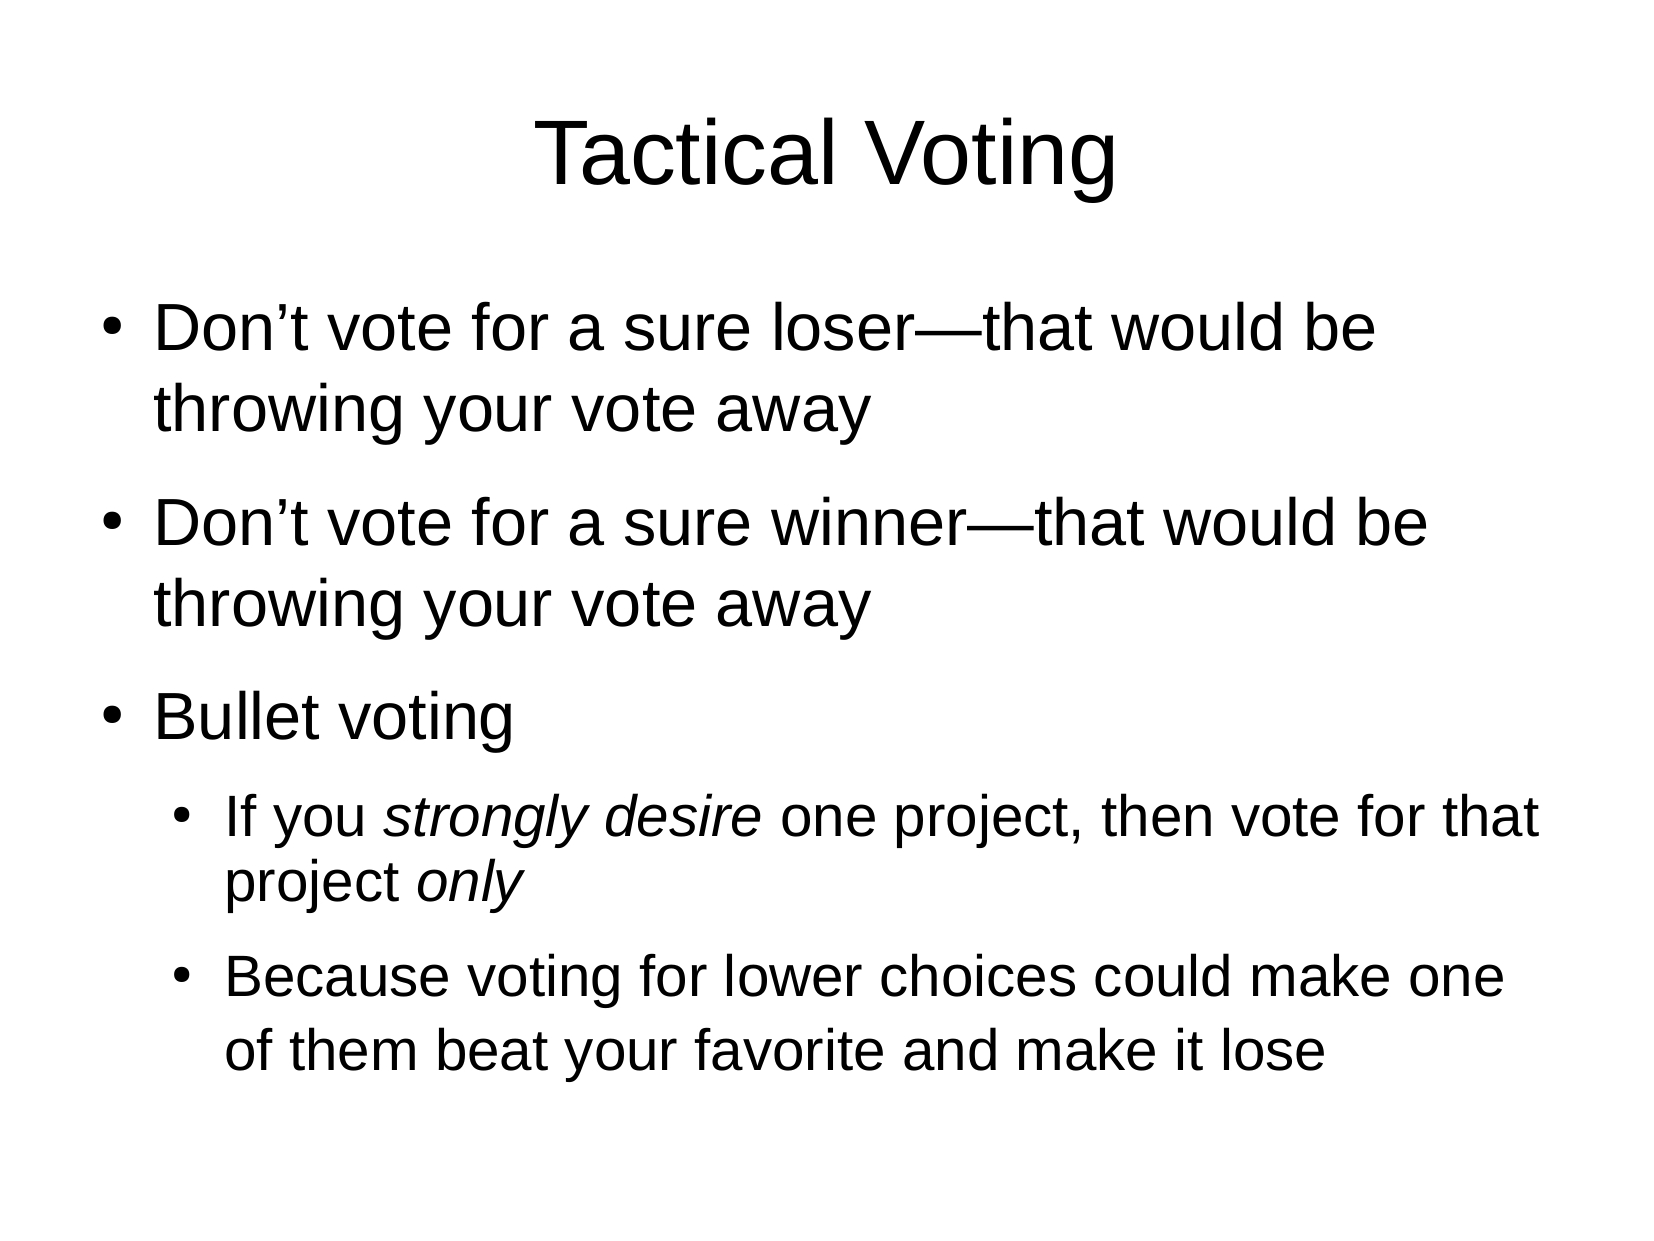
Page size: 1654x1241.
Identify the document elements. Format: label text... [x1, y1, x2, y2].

title Tactical Voting [82, 49, 1571, 257]
list Don’t vote for a sure loser—that would be throwing your vote away Don’t vote for a sure winner—that would be throwing your vote away Bullet voting If you strongly desire one project, then vote for that project only Because voting for lower choices could make one of them beat your favorite and make it lose [82, 290, 1571, 1109]
